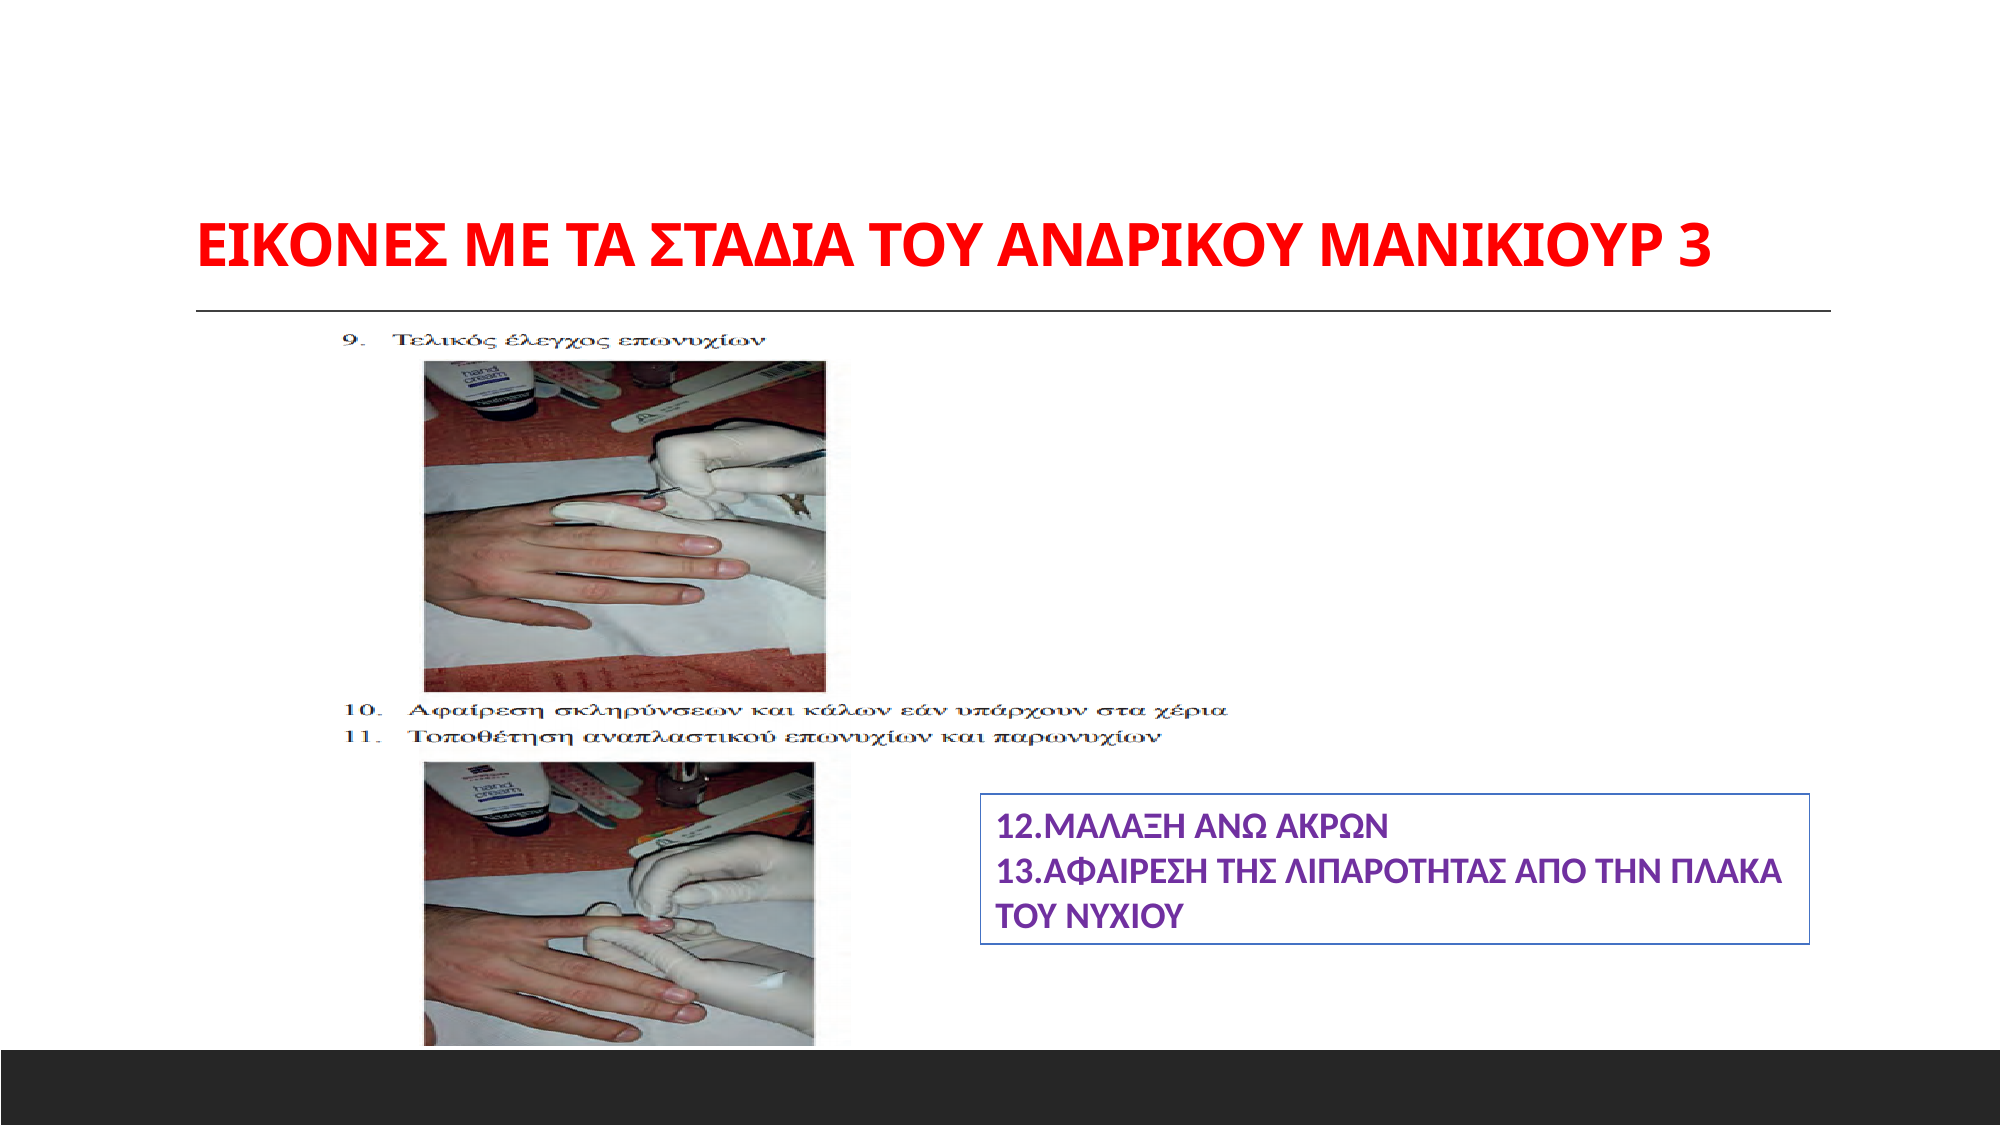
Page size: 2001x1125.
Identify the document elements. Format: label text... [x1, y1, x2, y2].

picture [204, 318, 1810, 1046]
title ΕΙΚΟΝΕΣ ΜΕ ΤΑ ΣΤΑΔΙΑ ΤΟΥ ΑΝΔΡΙΚΟΥ ΜΑΝΙΚΙΟΥΡ 3 [180, 162, 1831, 286]
text_box 12.ΜΑΛΑΞΗ ΑΝΩ ΑΚΡΩΝ 13.ΑΦΑΙΡΕΣΗ ΤΗΣ ΛΙΠΑΡΟΤΗΤΑΣ ΑΠΟ ΤΗΝ ΠΛΑΚΑ ΤΟΥ ΝΥΧΙΟΥ [980, 794, 1810, 945]
